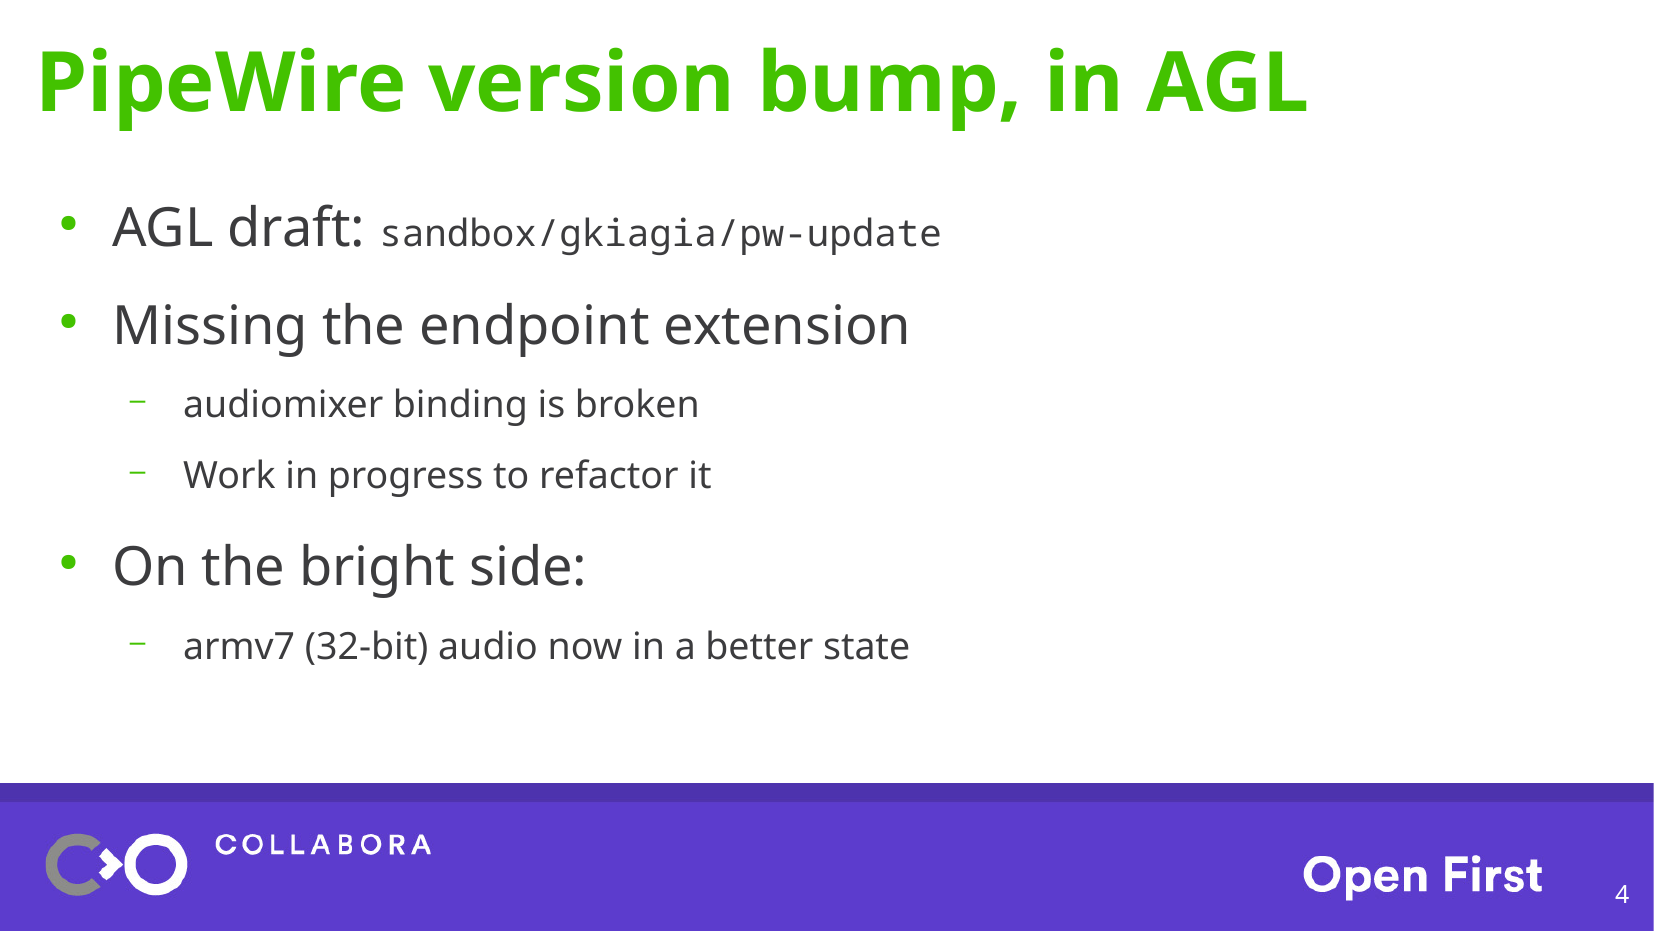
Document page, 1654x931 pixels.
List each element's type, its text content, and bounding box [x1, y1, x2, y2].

picture [0, 0, 1654, 931]
title PipeWire version bump, in AGL [35, 28, 1609, 192]
list AGL draft: sandbox/gkiagia/pw-update Missing the endpoint extension audiomixer binding is broken Work in progress to refactor it On the bright side: armv7 (32-bit) audio now in a better state [41, 160, 1614, 804]
